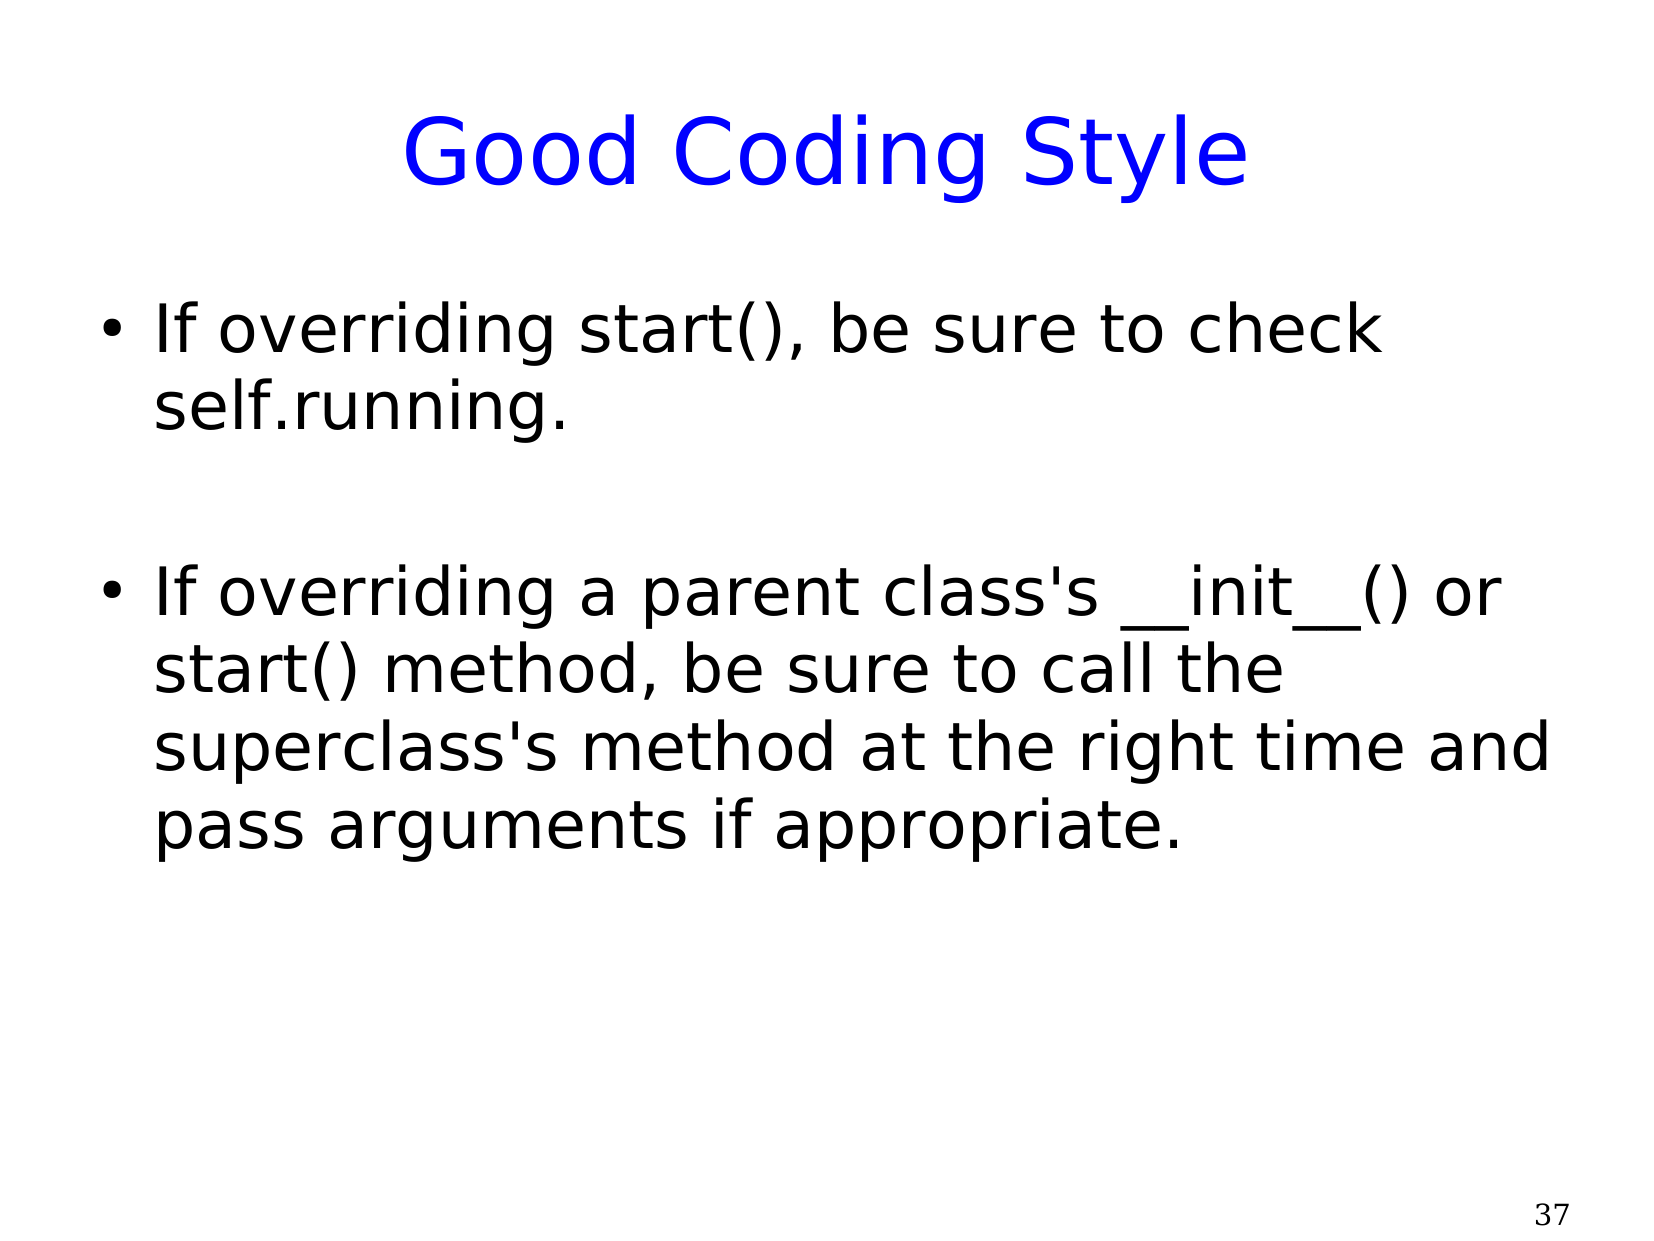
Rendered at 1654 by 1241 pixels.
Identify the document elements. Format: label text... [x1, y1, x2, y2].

list If overriding start(), be sure to check self.running. If overriding a parent class's __init__() or start() method, be sure to call the superclass's method at the right time and pass arguments if appropriate. [82, 290, 1571, 1109]
title Good Coding Style [82, 49, 1571, 257]
